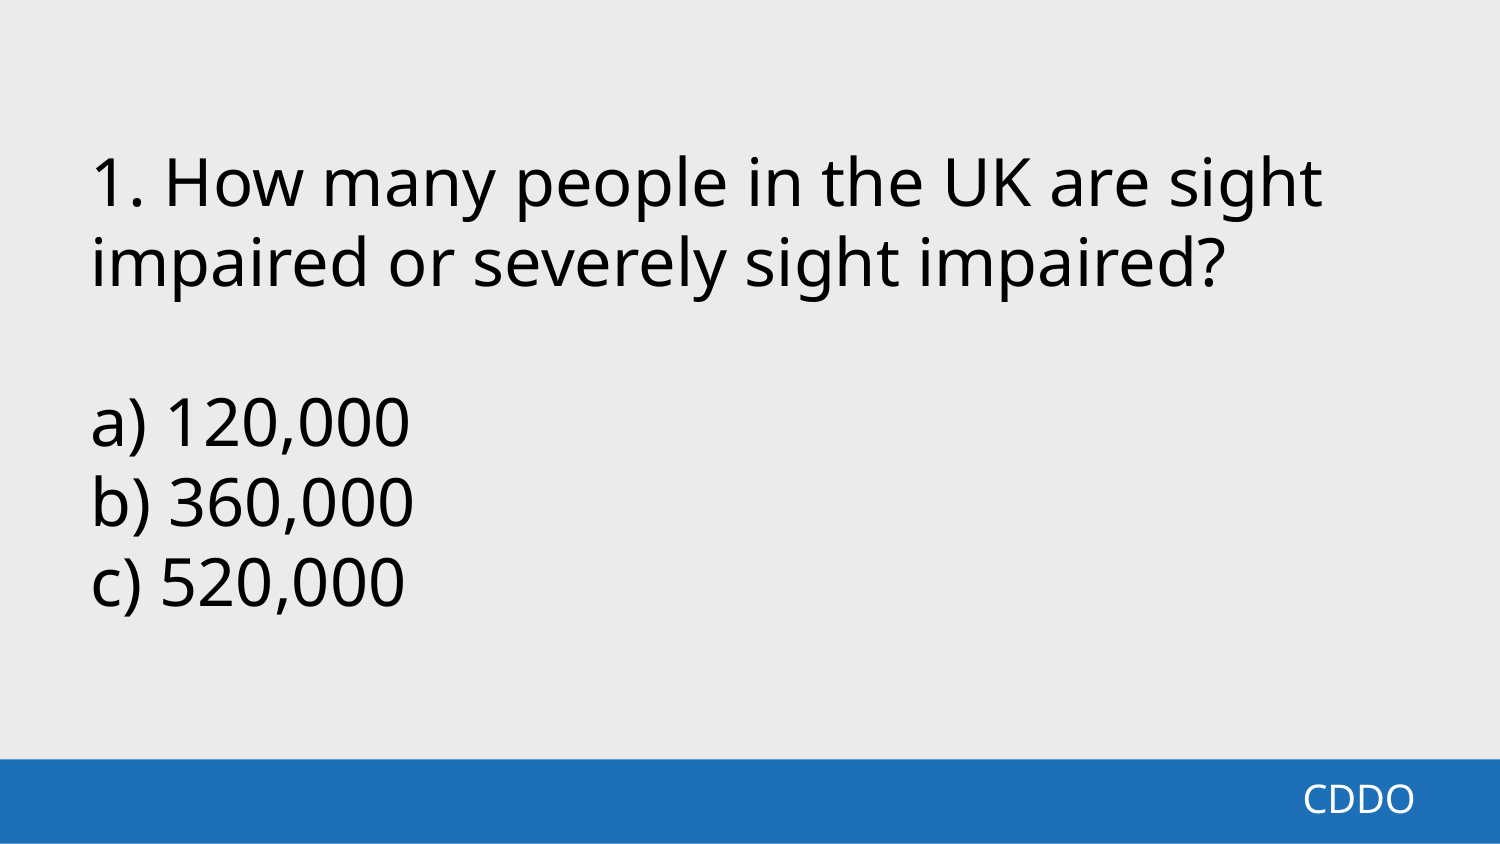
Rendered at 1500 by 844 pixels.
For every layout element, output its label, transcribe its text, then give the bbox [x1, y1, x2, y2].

text_box 1. How many people in the UK are sight impaired or severely sight impaired? a) 120,000 b) 360,000 c) 520,000 [87, 0, 1416, 760]
